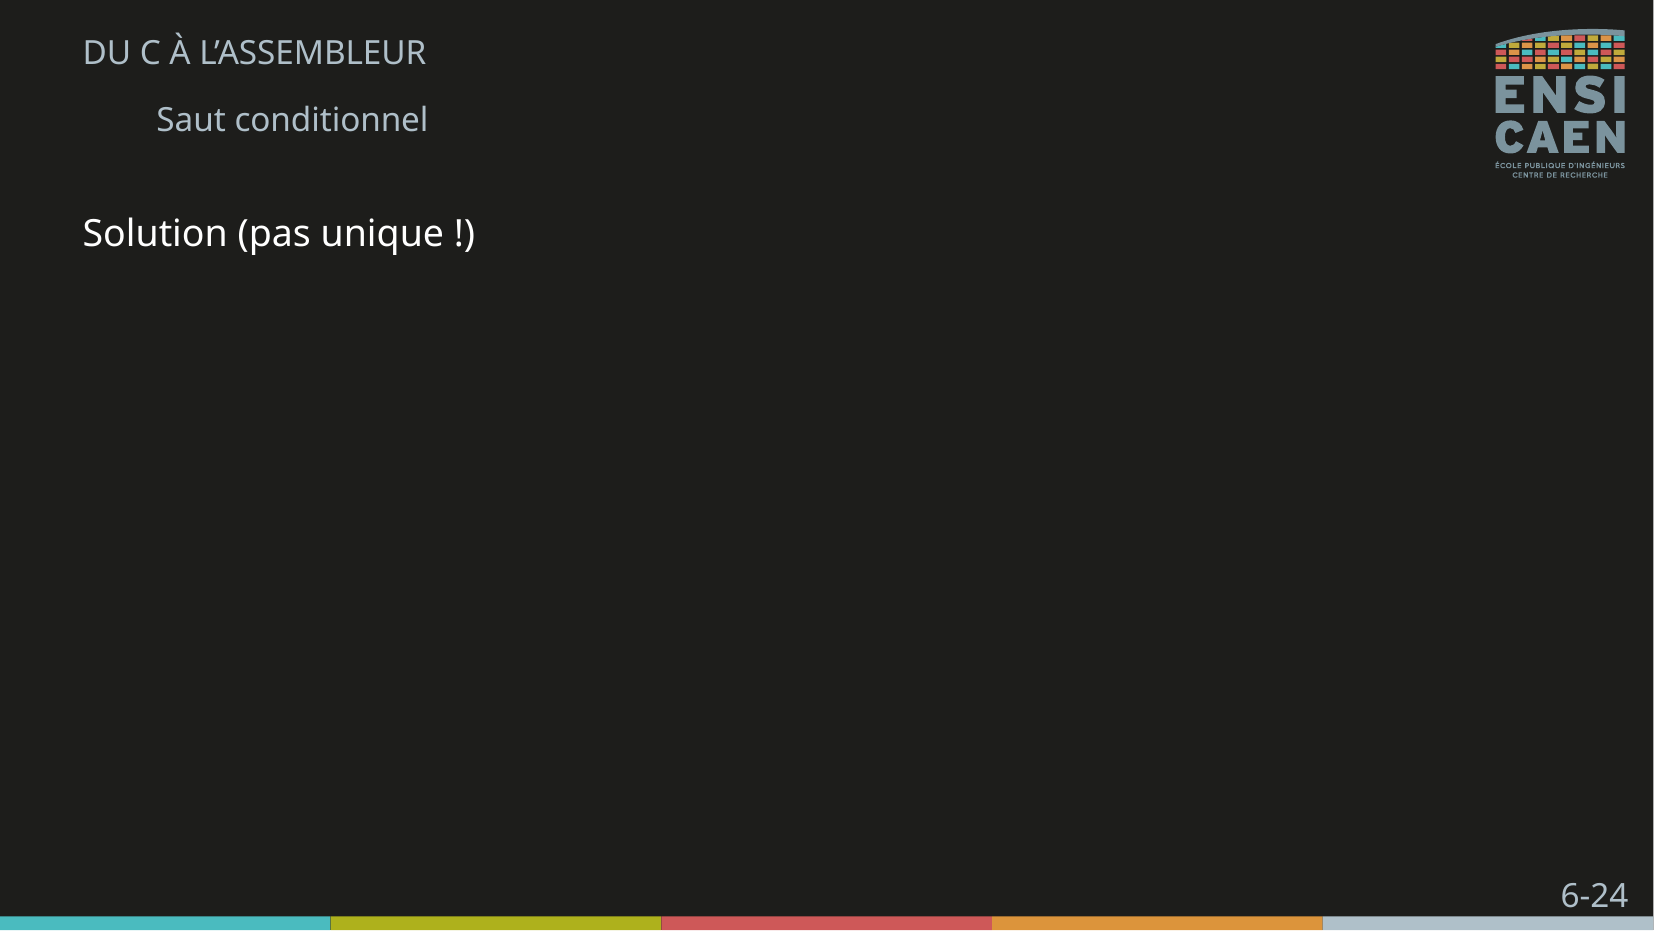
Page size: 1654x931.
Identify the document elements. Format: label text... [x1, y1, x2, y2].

title DU C À L’ASSEMBLEUR Saut conditionnel [82, 0, 1467, 148]
list Solution (pas unique !) [82, 206, 1571, 916]
